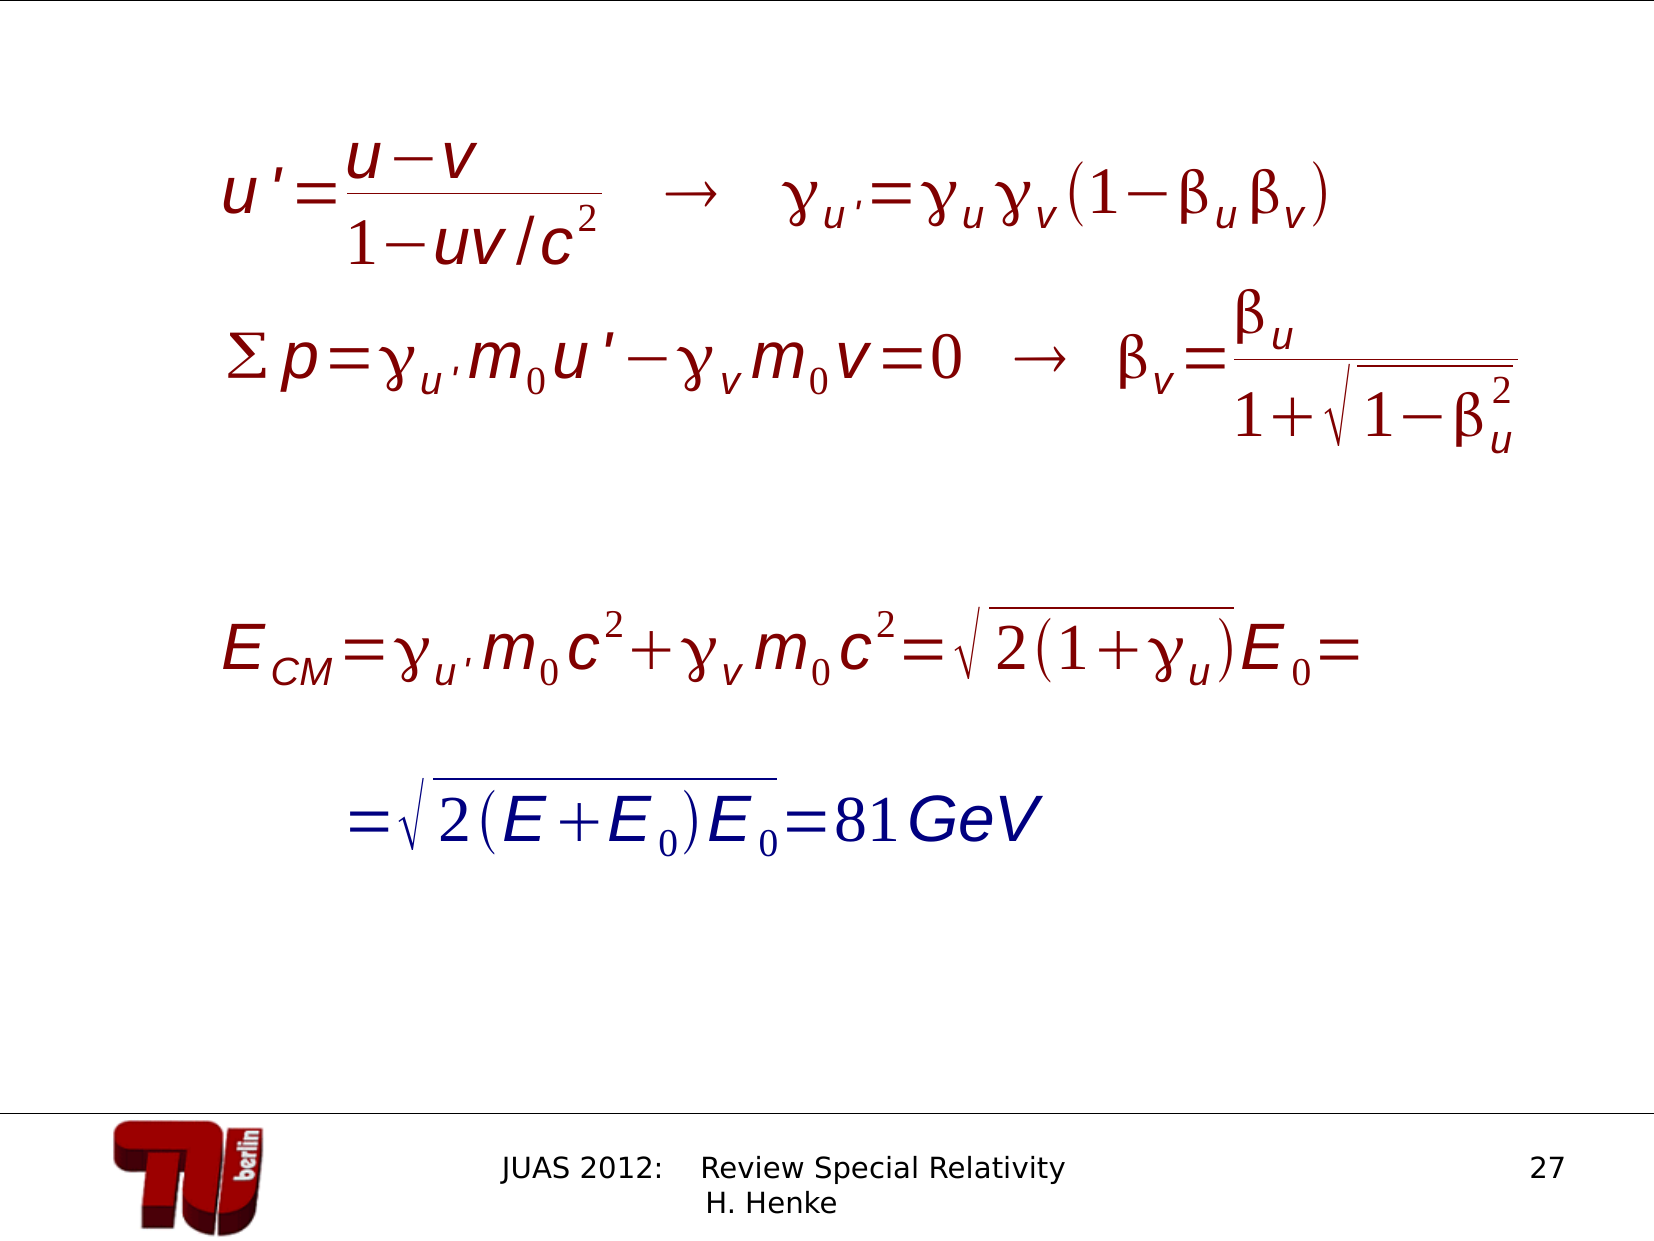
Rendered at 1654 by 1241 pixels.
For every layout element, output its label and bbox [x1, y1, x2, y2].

picture [112, 1119, 265, 1238]
chart [215, 602, 1372, 865]
chart [215, 117, 1526, 462]
